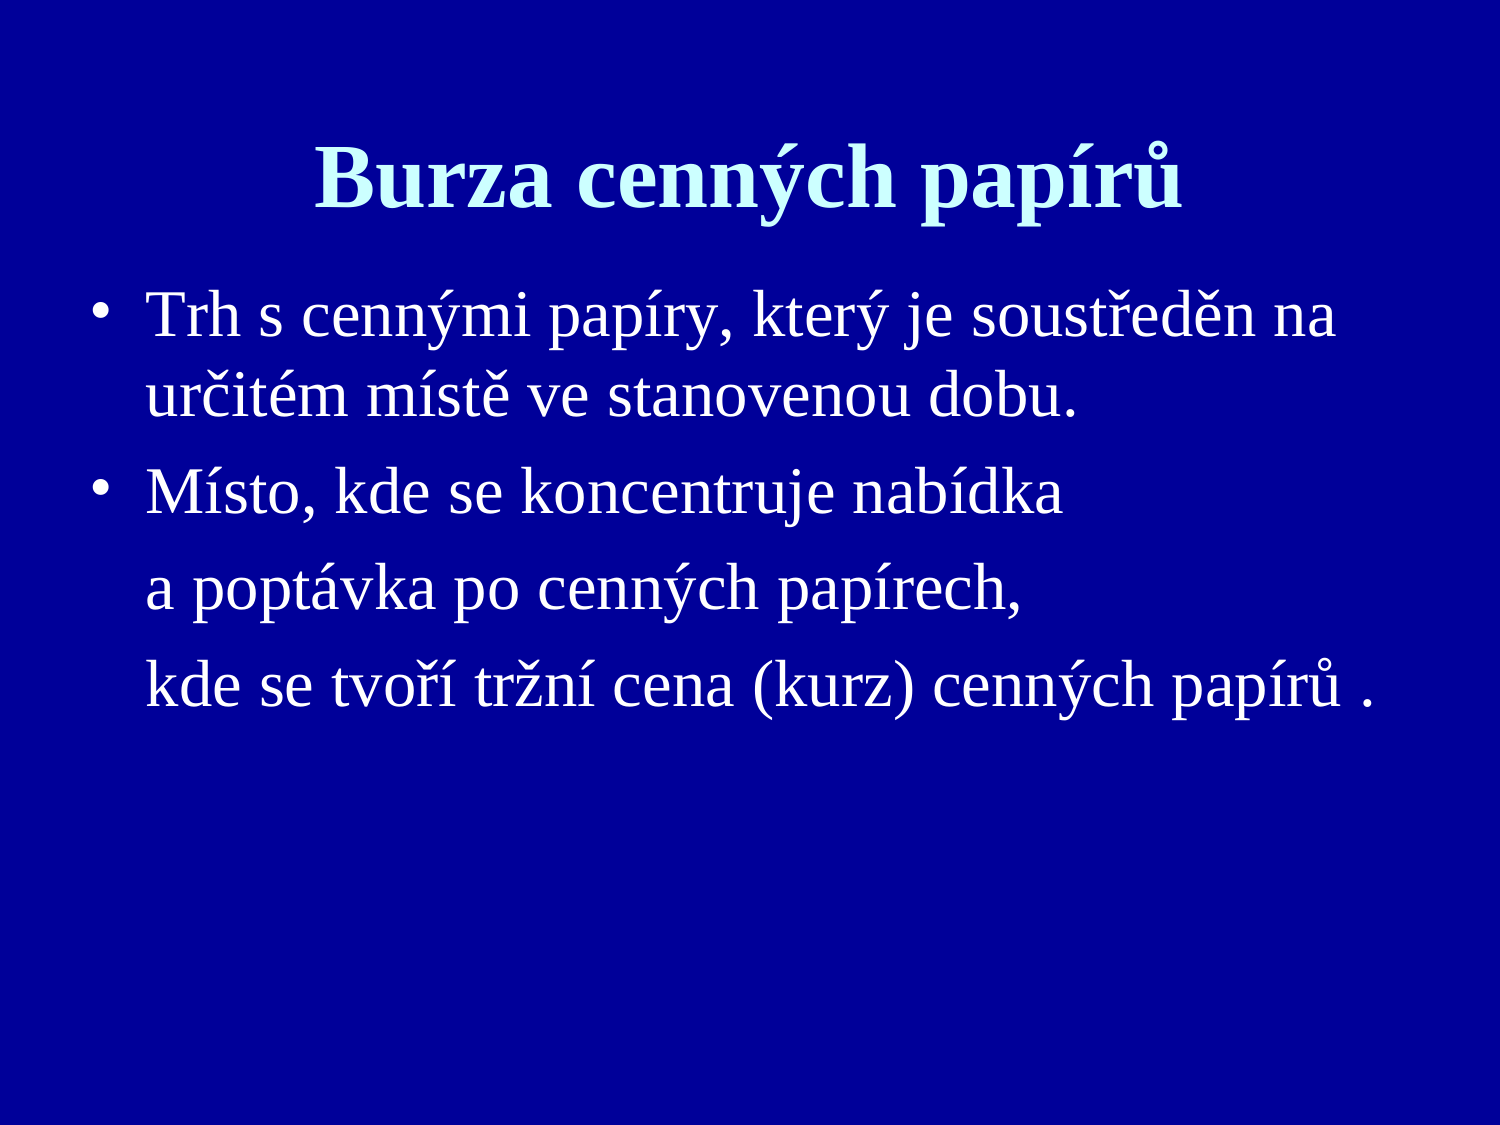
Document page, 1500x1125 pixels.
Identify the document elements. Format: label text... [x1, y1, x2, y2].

list Trh s cennými papíry, který je soustředěn na určitém místě ve stanovenou dobu. Místo, kde se koncentruje nabídka a poptávka po cenných papírech, kde se tvoří tržní cena (kurz) cenných papírů . [74, 262, 1426, 979]
title Burza cenných papírů [74, 45, 1426, 234]
